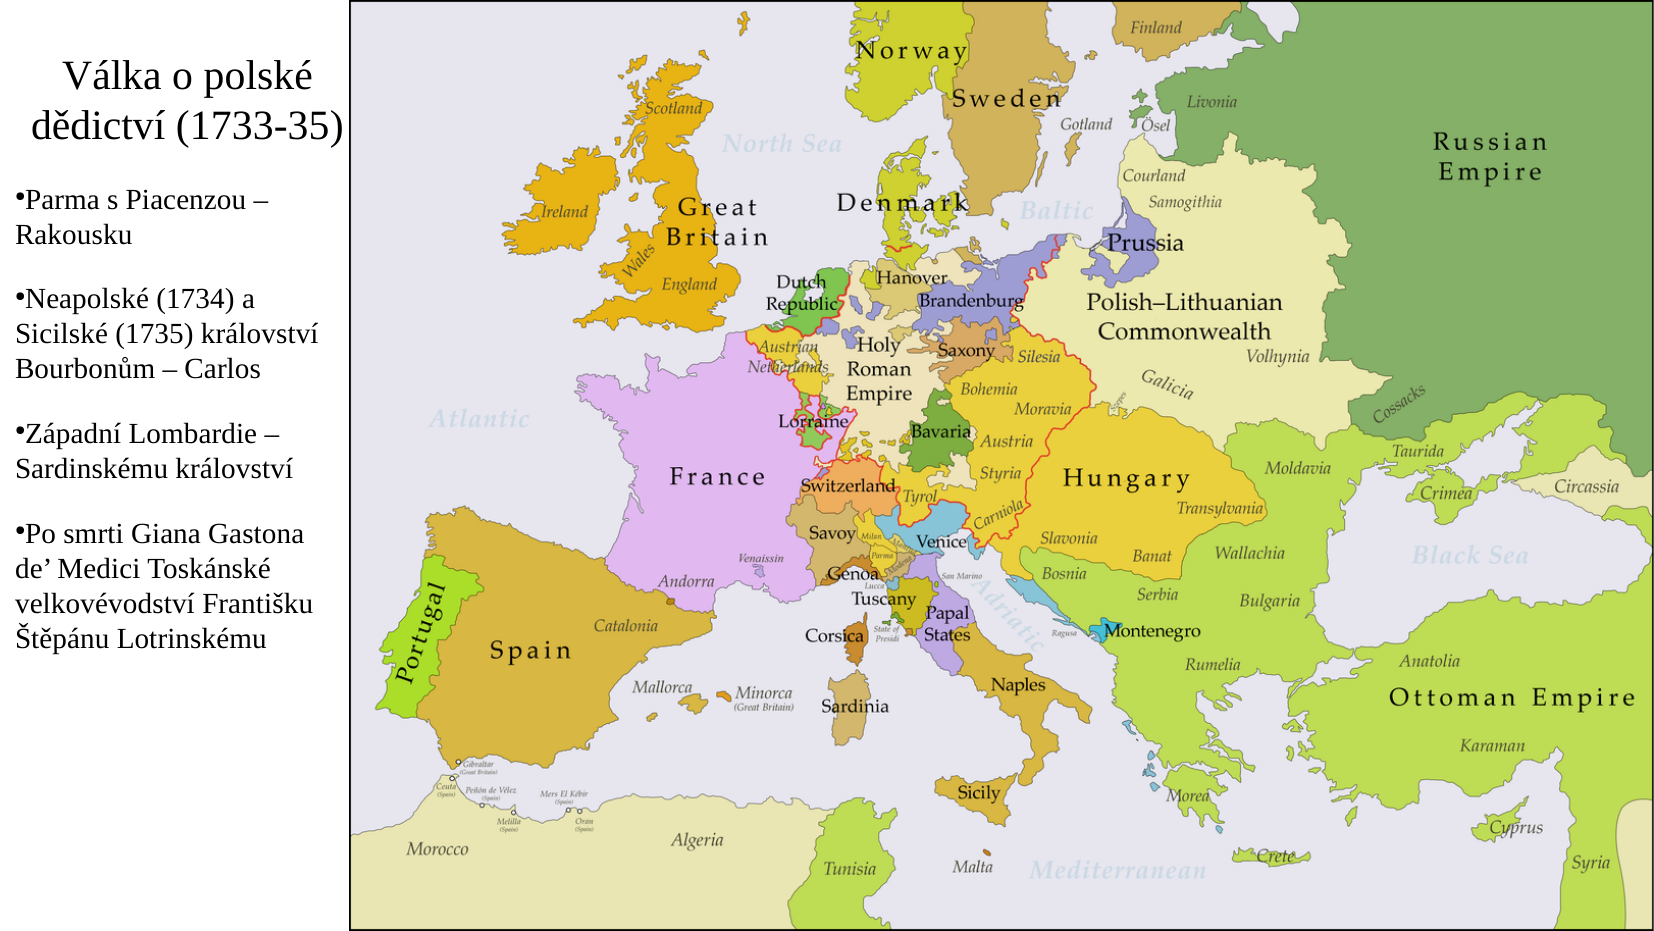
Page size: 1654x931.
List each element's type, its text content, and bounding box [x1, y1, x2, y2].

picture [349, 0, 1654, 931]
list Parma s Piacenzou – Rakousku Neapolské (1734) a Sicilské (1735) království Bourbonům – Carlos Západní Lombardie – Sardinskému království Po smrti Giana Gastona de’ Medici Toskánské velkovévodství Františku Štěpánu Lotrinskému [15, 180, 346, 916]
title Válka o polské dědictví (1733-35) [30, 15, 346, 180]
